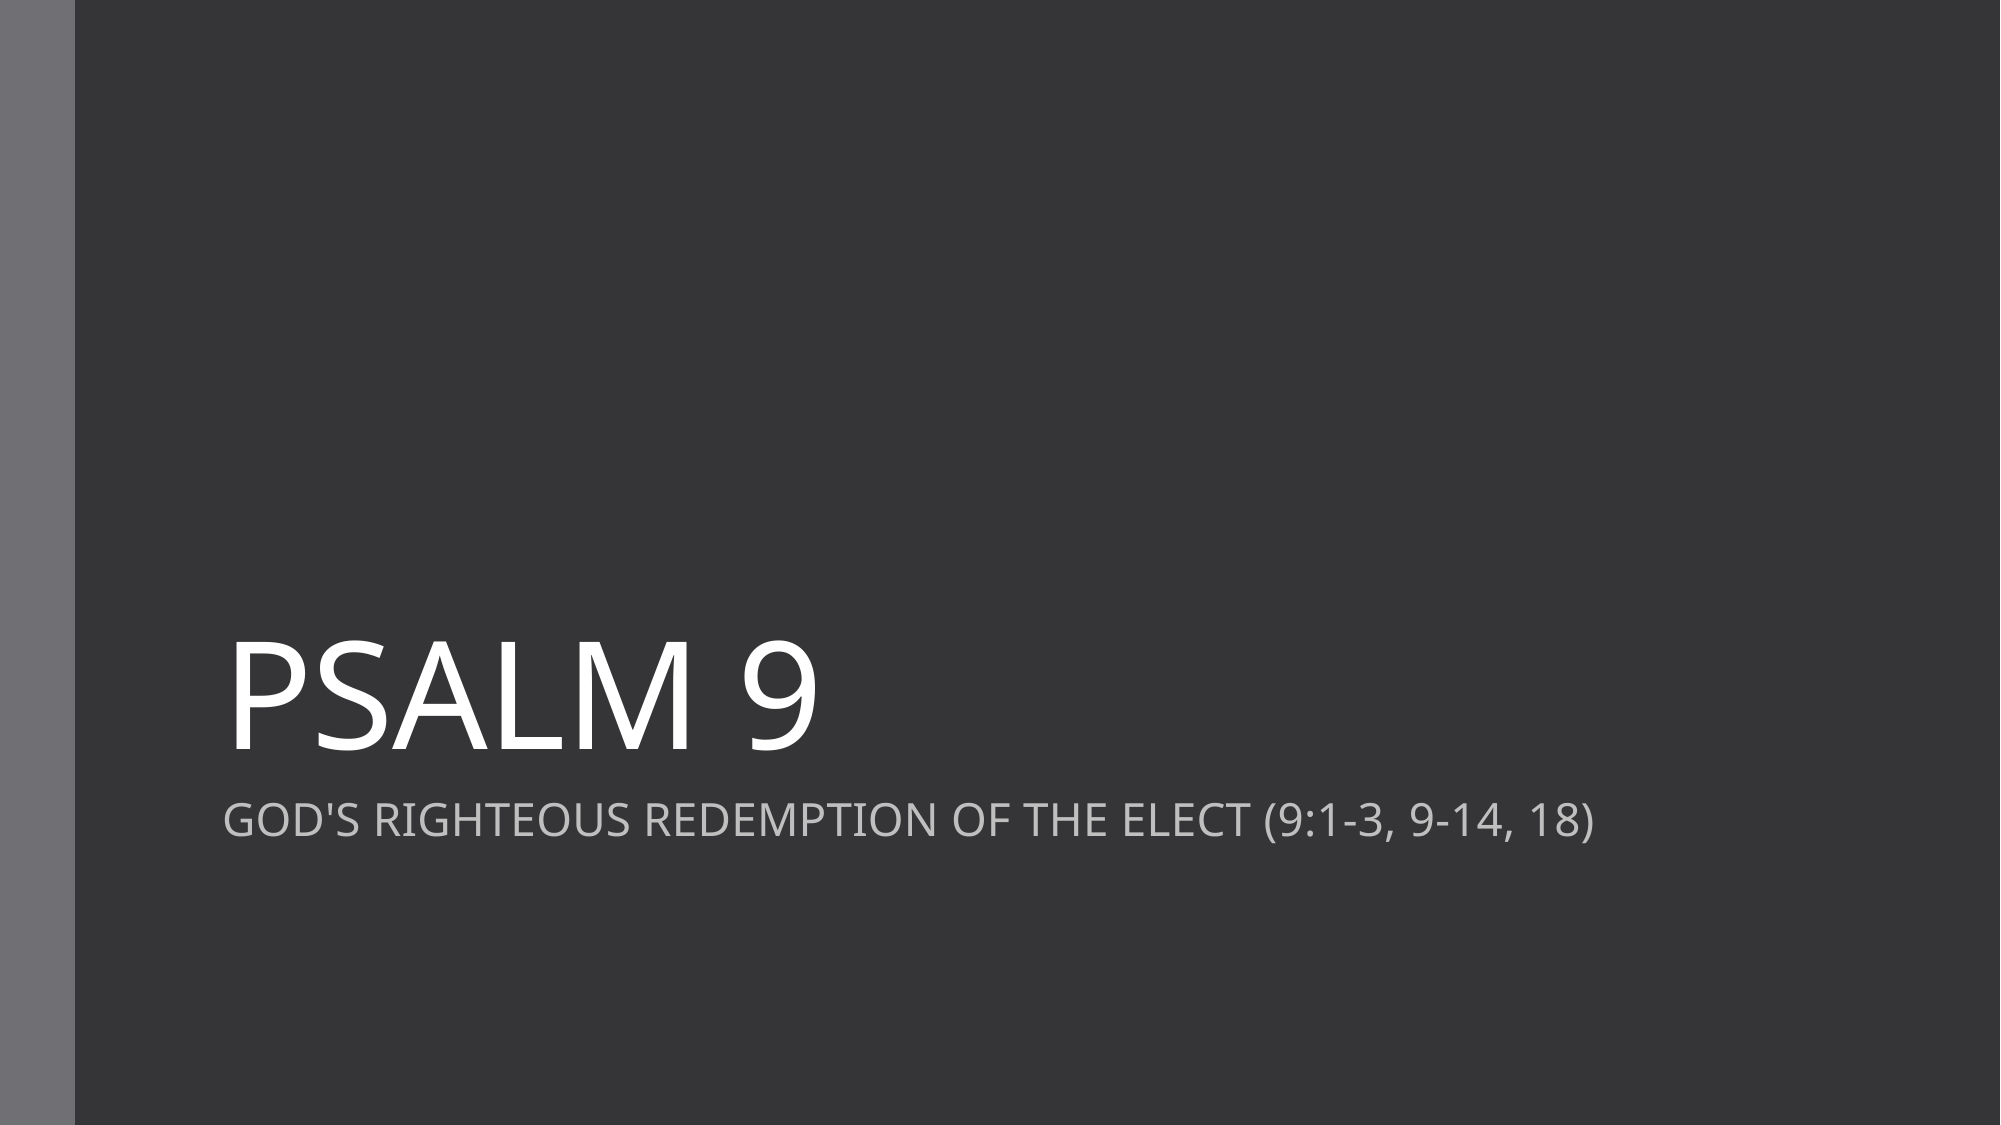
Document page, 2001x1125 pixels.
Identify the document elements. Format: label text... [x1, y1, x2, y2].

title PSALM 9 [206, 124, 1752, 787]
subtitle GOD'S RIGHTEOUS REDEMPTION OF THE ELECT (9:1-3, 9-14, 18) [206, 787, 1752, 1066]
